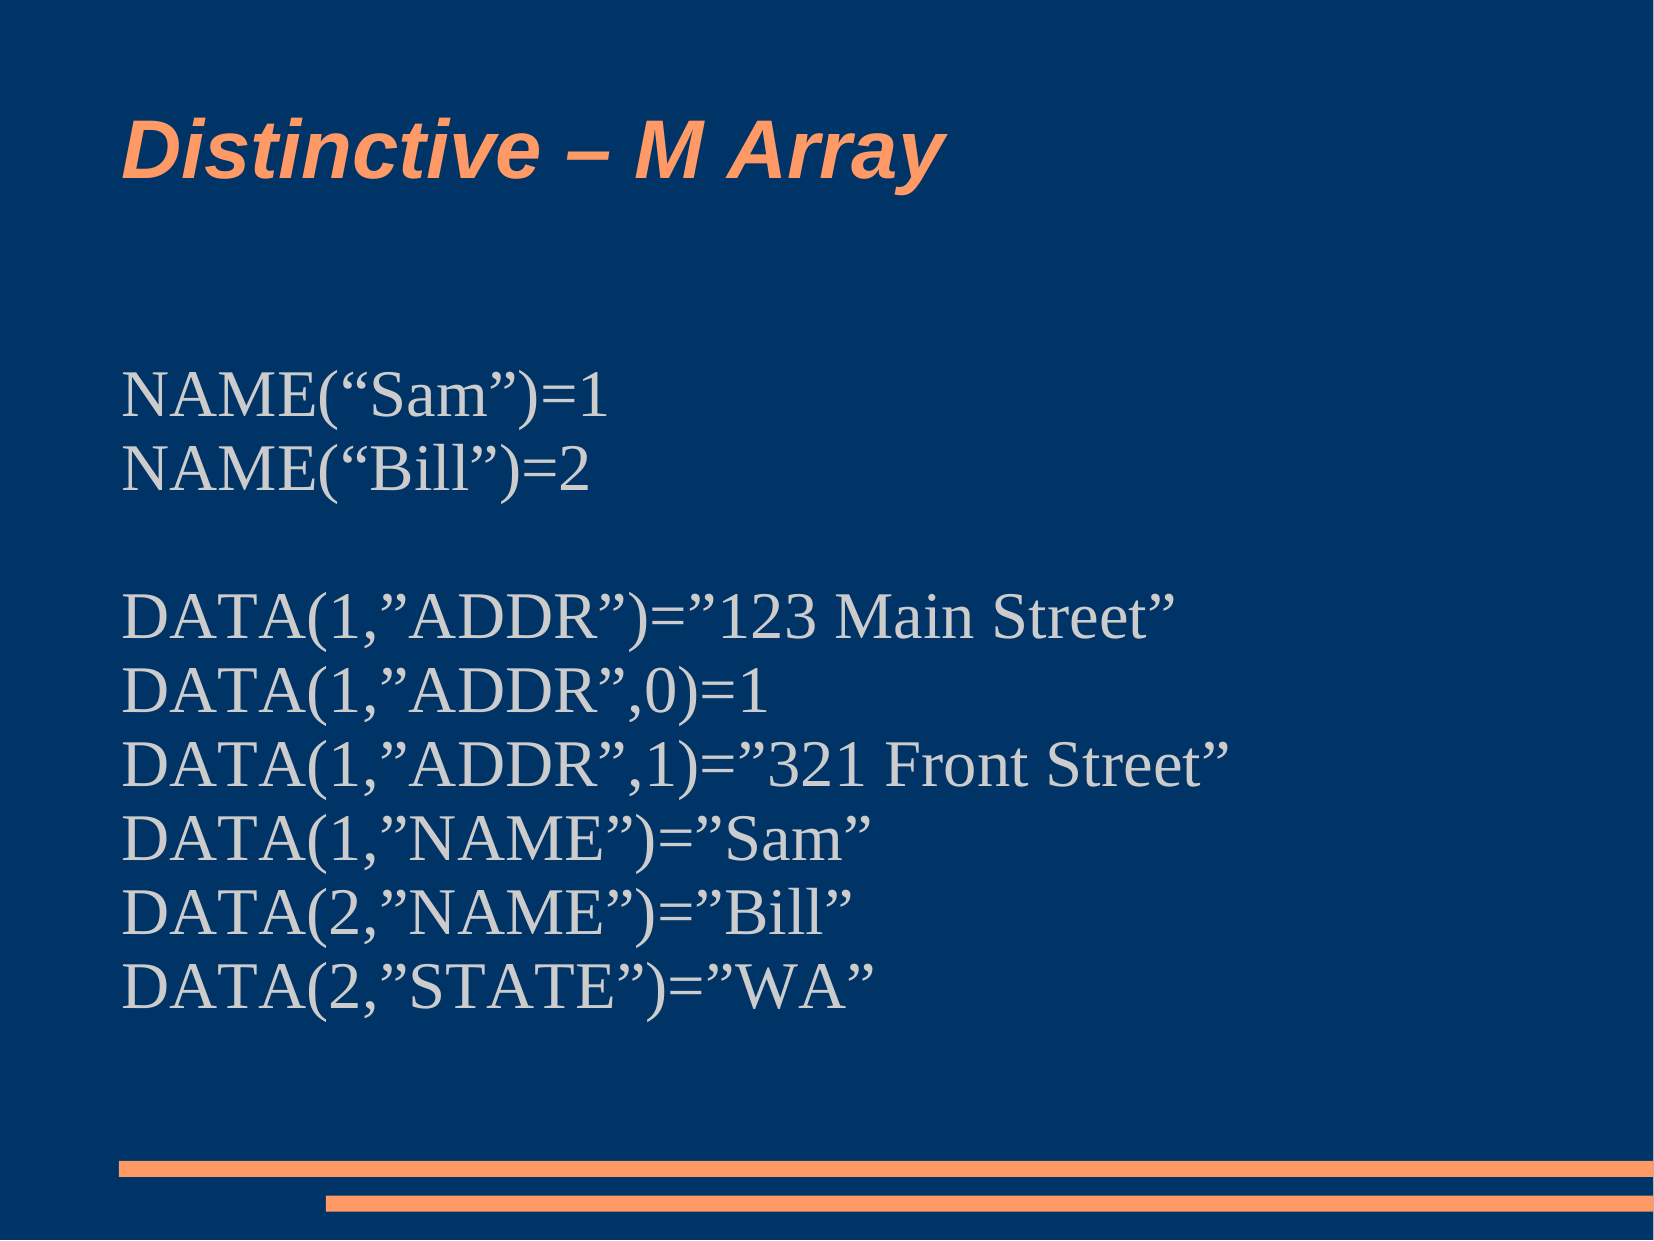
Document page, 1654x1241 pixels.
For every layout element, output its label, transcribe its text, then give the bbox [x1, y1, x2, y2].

title Distinctive – M Array [121, 46, 1534, 254]
subtitle NAME(“Sam”)=1 NAME(“Bill”)=2 DATA(1,”ADDR”)=”123 Main Street” DATA(1,”ADDR”,0)=1 DATA(1,”ADDR”,1)=”321 Front Street” DATA(1,”NAME”)=”Sam” DATA(2,”NAME”)=”Bill” DATA(2,”STATE”)=”WA” [121, 329, 1561, 1125]
